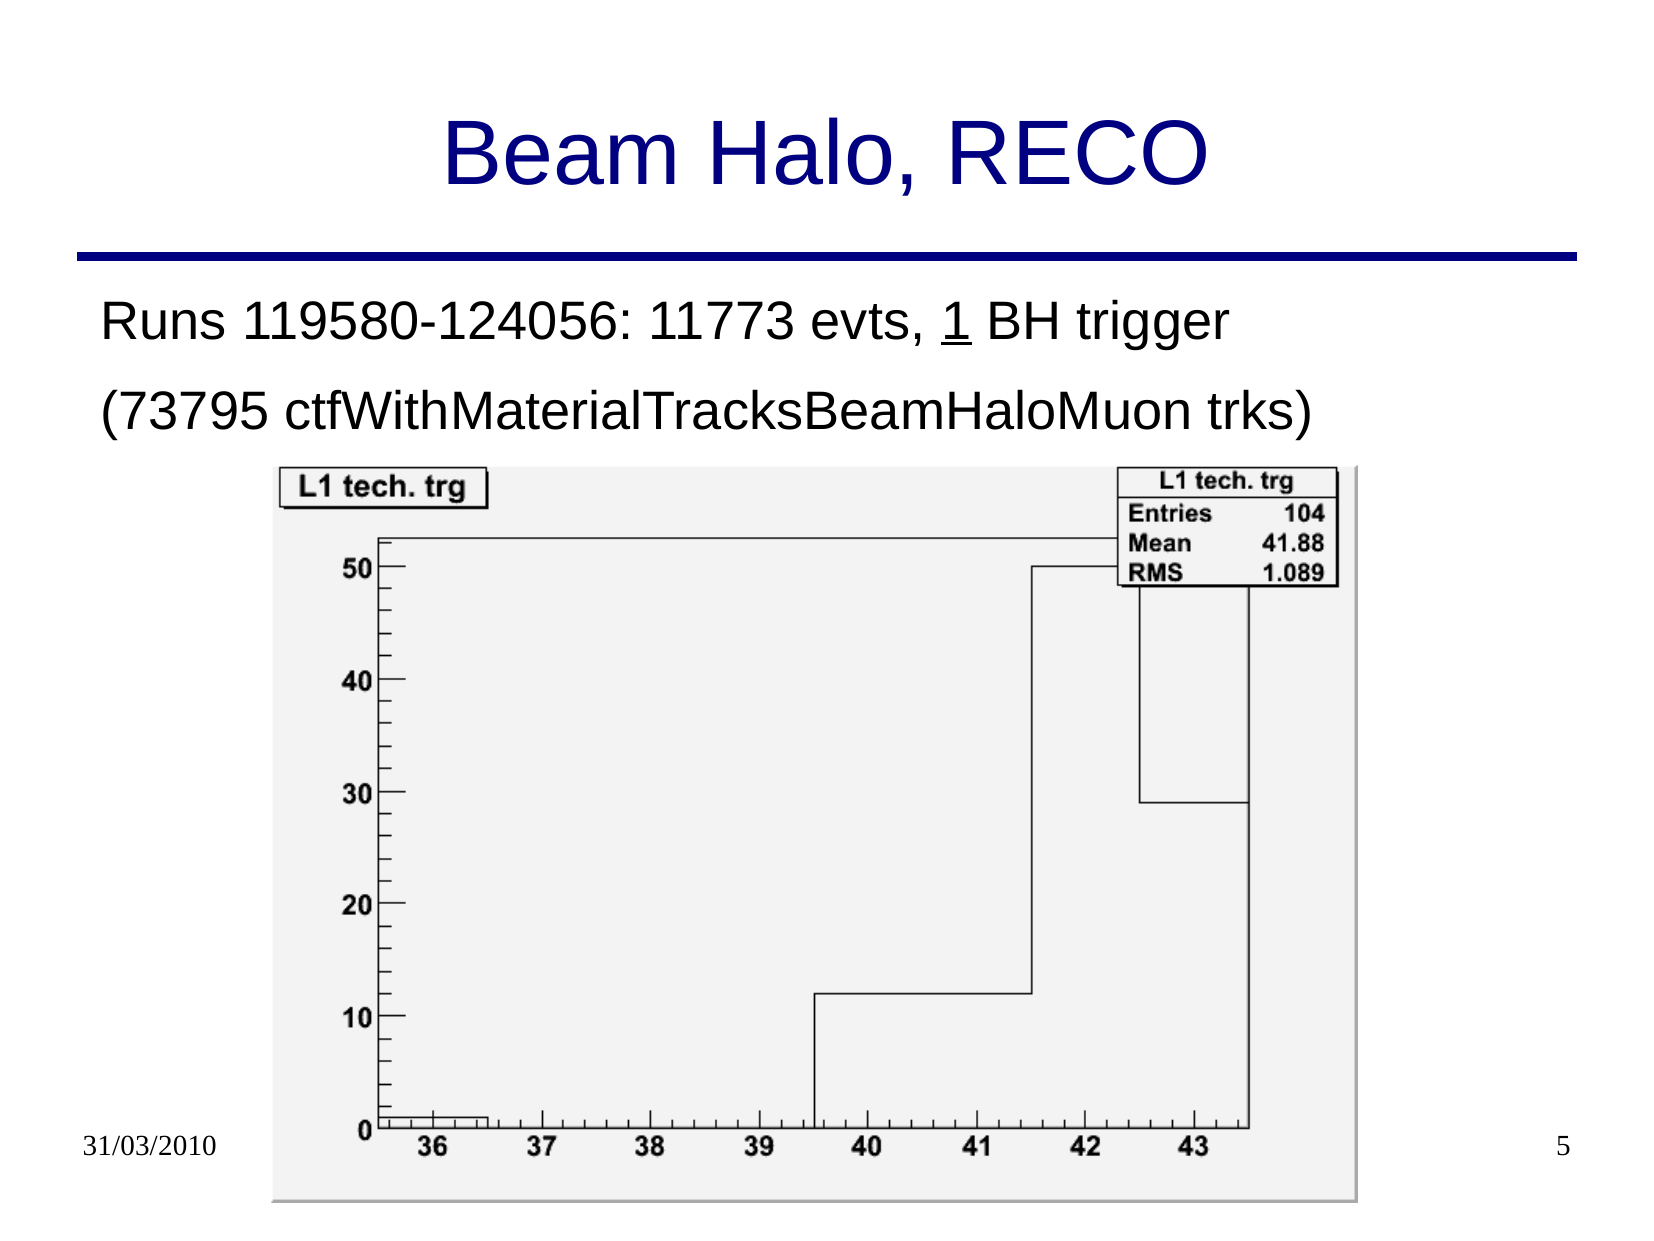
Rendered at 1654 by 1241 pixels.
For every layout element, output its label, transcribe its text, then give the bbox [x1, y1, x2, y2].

title Beam Halo, RECO [82, 49, 1571, 257]
list Runs 119580-124056: 11773 evts, 1 BH trigger (73795 ctfWithMaterialTracksBeamHaloMuon trks) [82, 290, 1571, 1109]
picture [270, 464, 1358, 1203]
